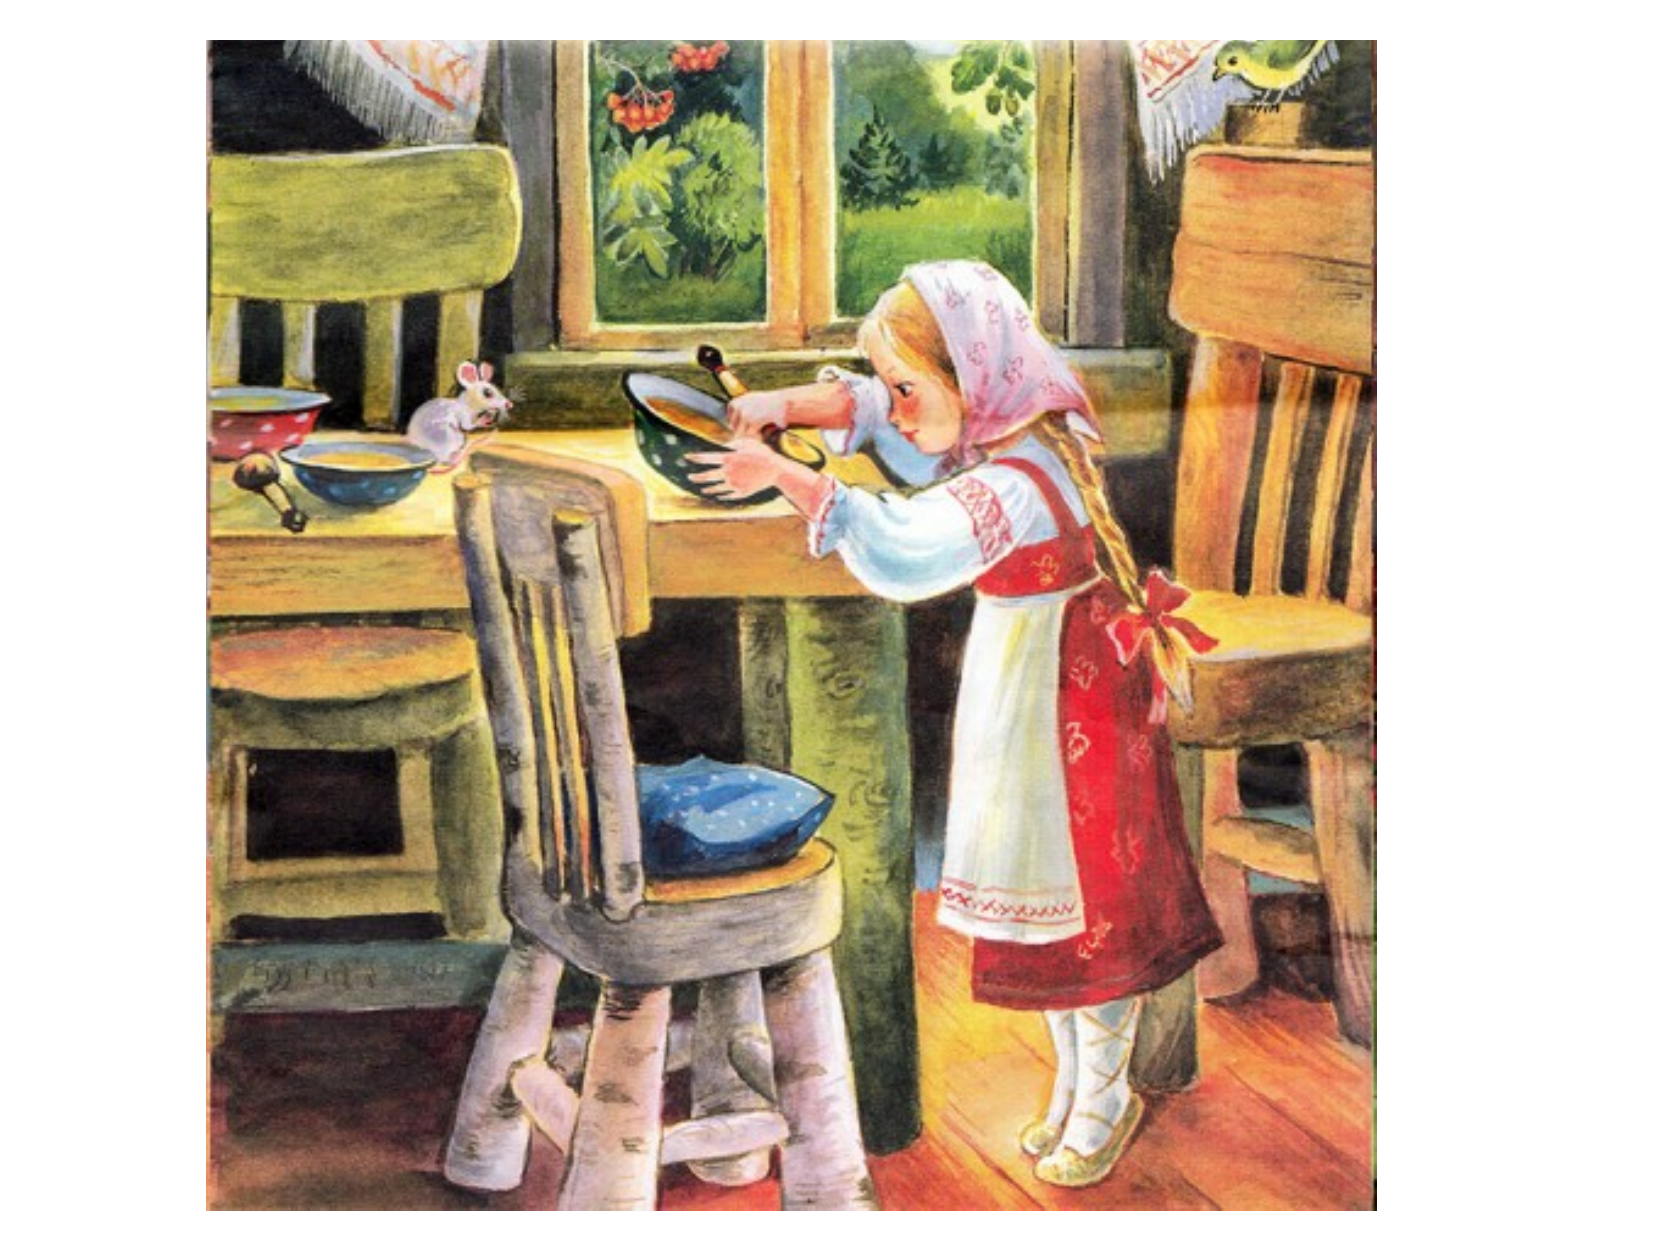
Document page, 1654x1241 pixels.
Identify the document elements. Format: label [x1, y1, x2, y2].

picture [206, 40, 1377, 1211]
